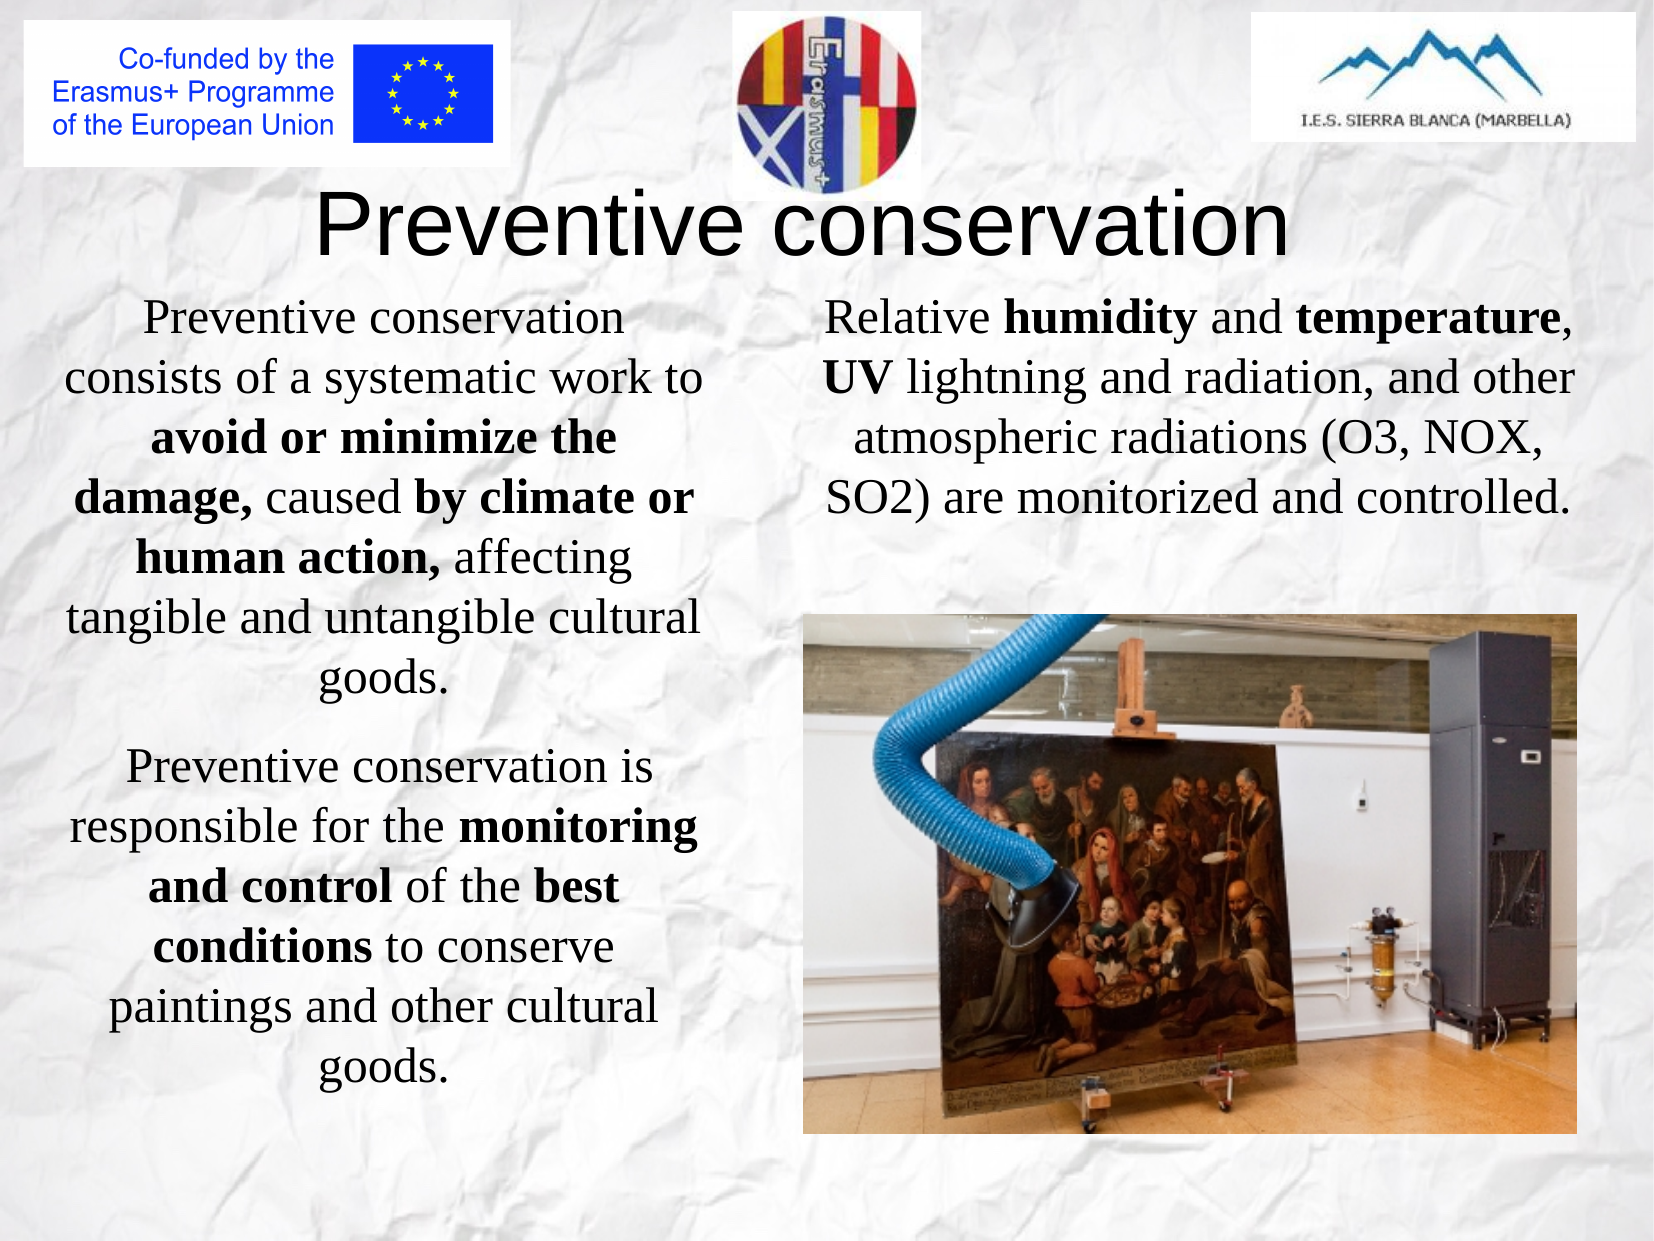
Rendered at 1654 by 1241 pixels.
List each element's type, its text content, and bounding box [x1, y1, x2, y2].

list Preventive conservation consists of a systematic work to avoid or minimize the damage, caused by climate or human action, affecting tangible and untangible cultural goods. Preventive conservation is responsible for the monitoring and control of the best conditions to conserve paintings and other cultural goods. [59, 283, 709, 1170]
title Preventive conservation [23, 163, 1583, 267]
picture [0, 0, 1654, 1241]
list Relative humidity and temperature, UV lightning and radiation, and other atmospheric radiations (O3, NOX, SO2) are monitorized and controlled. [814, 283, 1583, 615]
